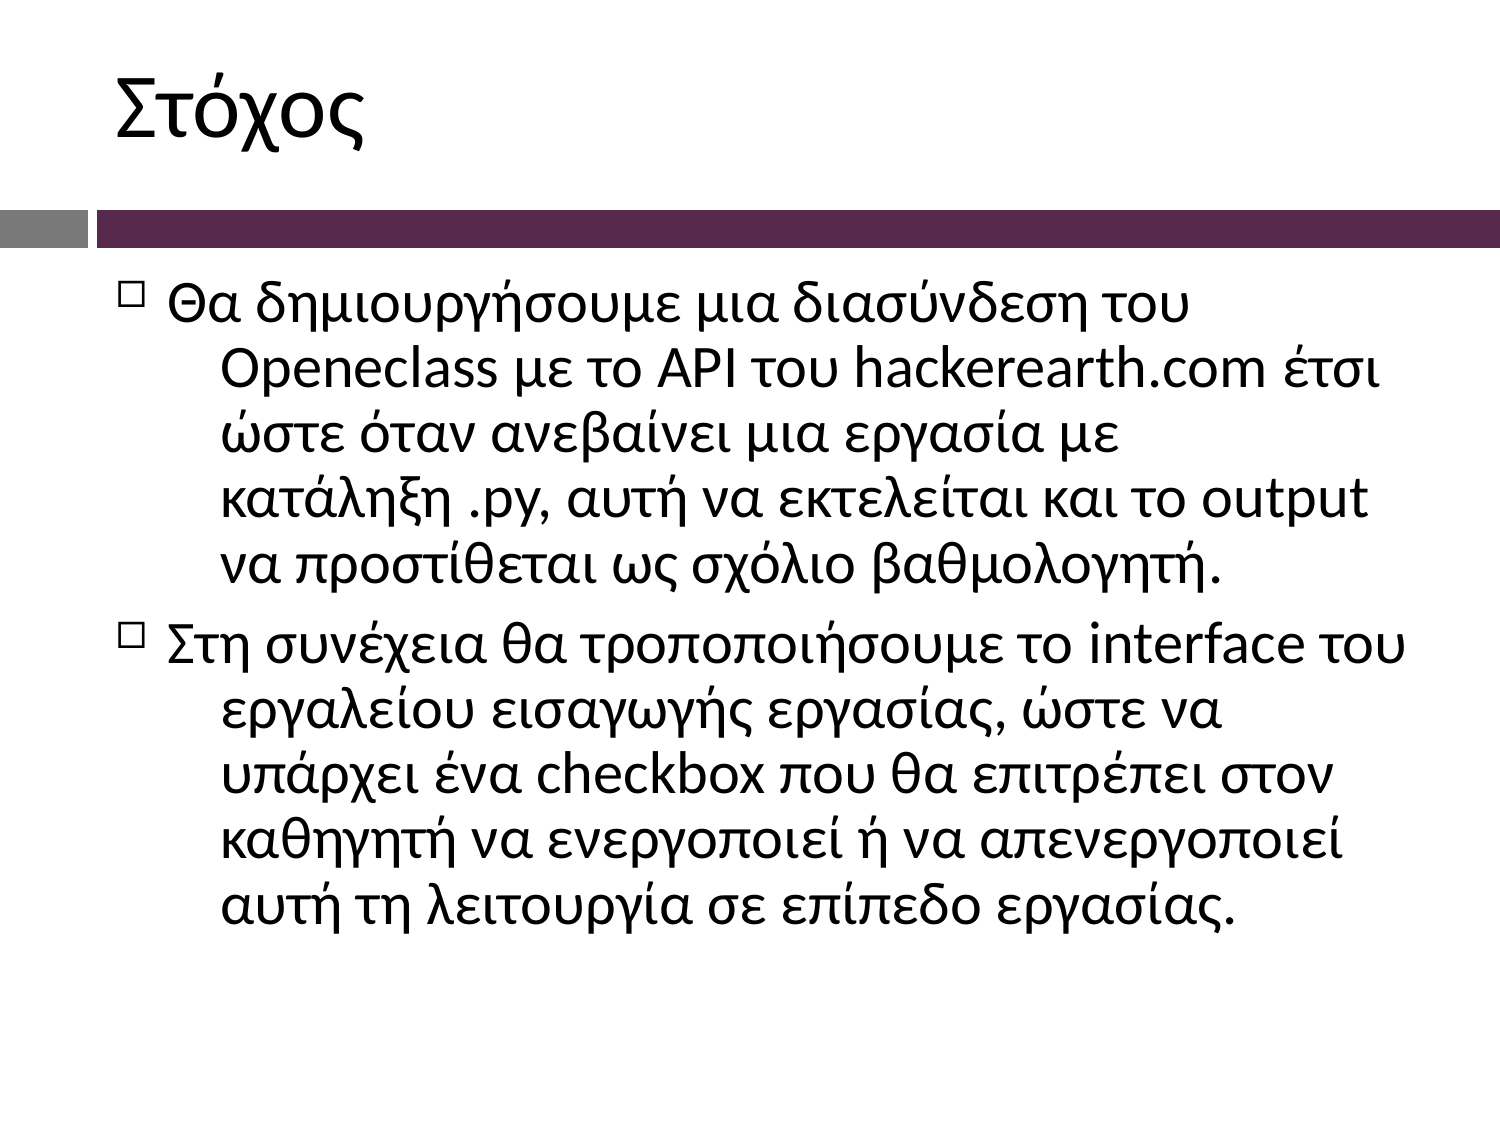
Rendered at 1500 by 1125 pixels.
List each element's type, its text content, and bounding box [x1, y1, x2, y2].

list Θα δημιουργήσουμε μια διασύνδεση του Openeclass με το API του hackerearth.com έτσι ώστε όταν ανεβαίνει μια εργασία με κατάληξη .py, αυτή να εκτελείται και το output να προστίθεται ως σχόλιο βαθμολογητή. Στη συνέχεια θα τροποποιήσουμε το interface του εργαλείου εισαγωγής εργασίας, ώστε να υπάρχει ένα checkbox που θα επιτρέπει στον καθηγητή να ενεργοποιεί ή να απενεργοποιεί αυτή τη λειτουργία σε επίπεδο εργασίας. [100, 262, 1438, 1000]
title Στόχος [100, 19, 1438, 182]
